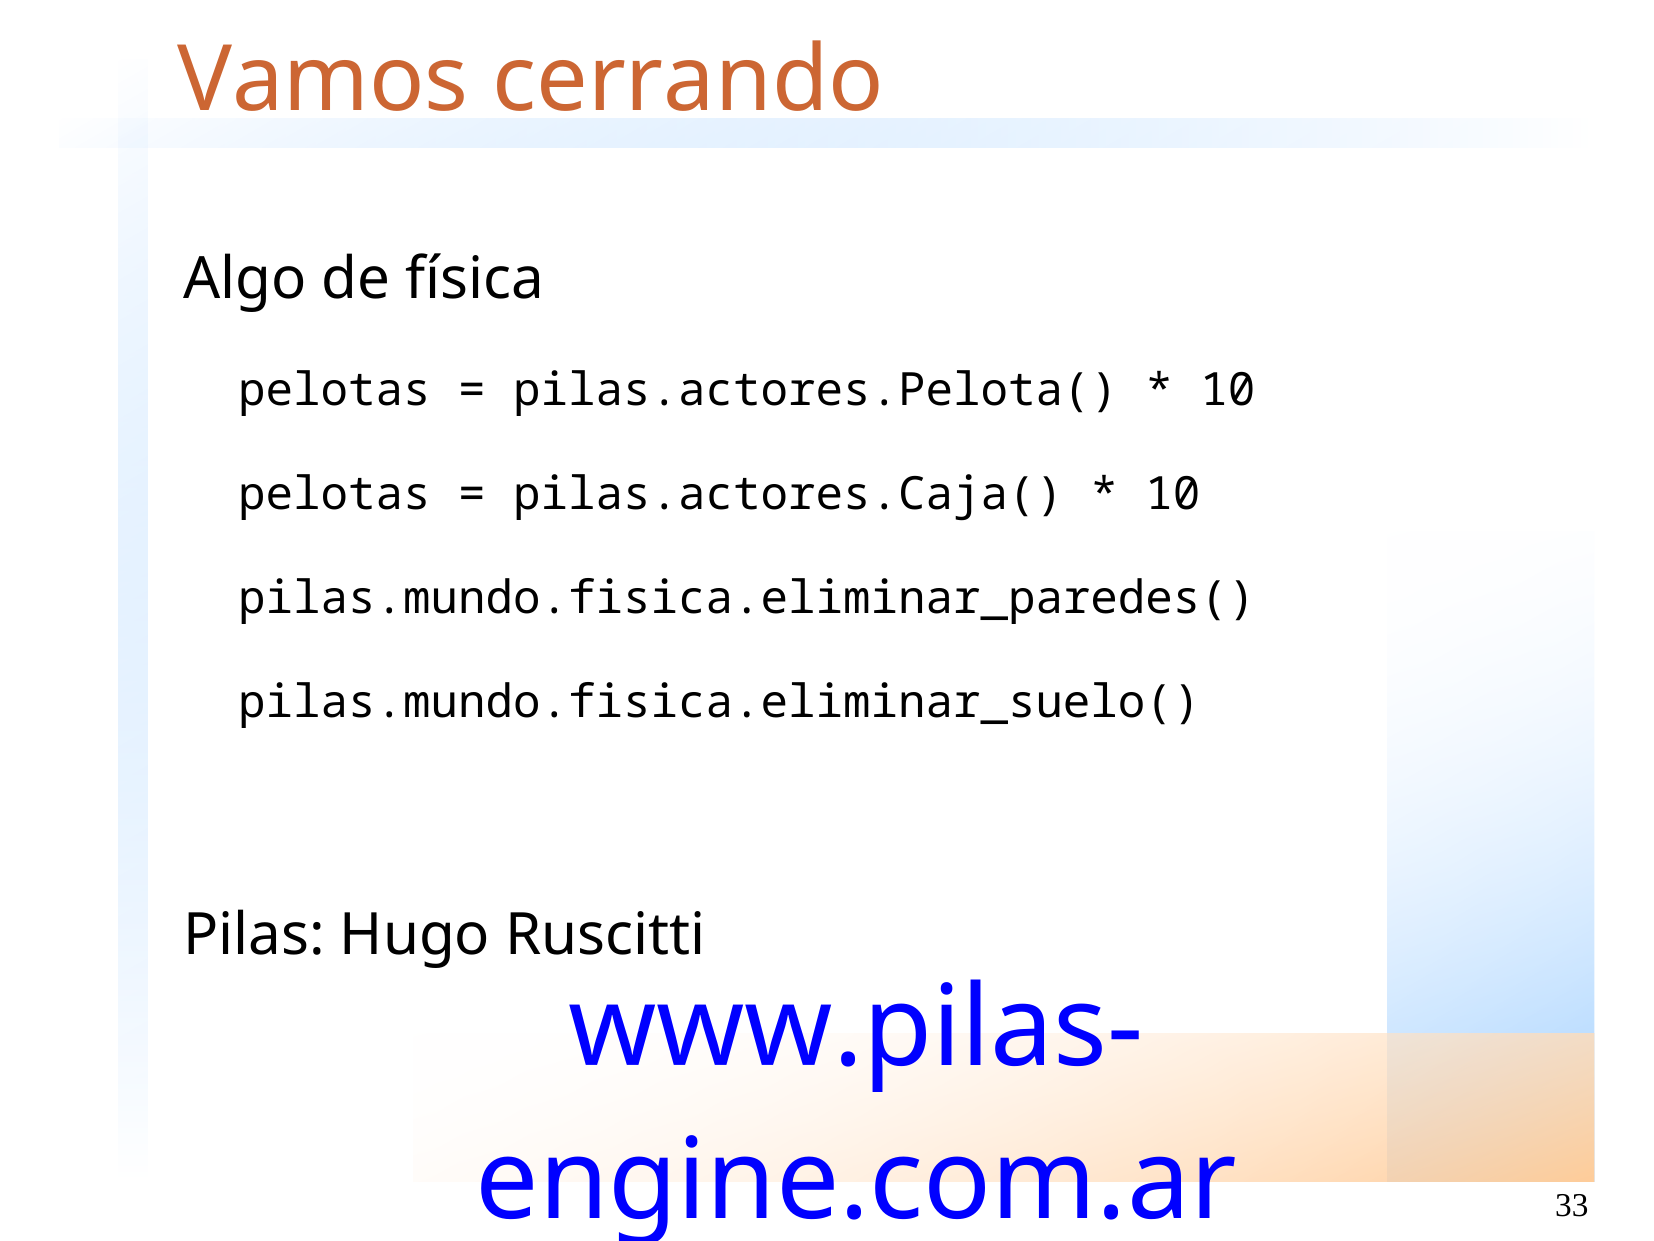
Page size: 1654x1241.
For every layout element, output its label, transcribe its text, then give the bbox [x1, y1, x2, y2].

title Vamos cerrando [177, 0, 1595, 147]
text_box www.pilas-engine.com.ar [206, 944, 1506, 1072]
text_box Algo de física pelotas = pilas.actores.Pelota() * 10 pelotas = pilas.actores.Caja() * 10 pilas.mundo.fisica.eliminar_paredes() pilas.mundo.fisica.eliminar_suelo() Pilas: Hugo Ruscitti [147, 147, 1595, 1182]
